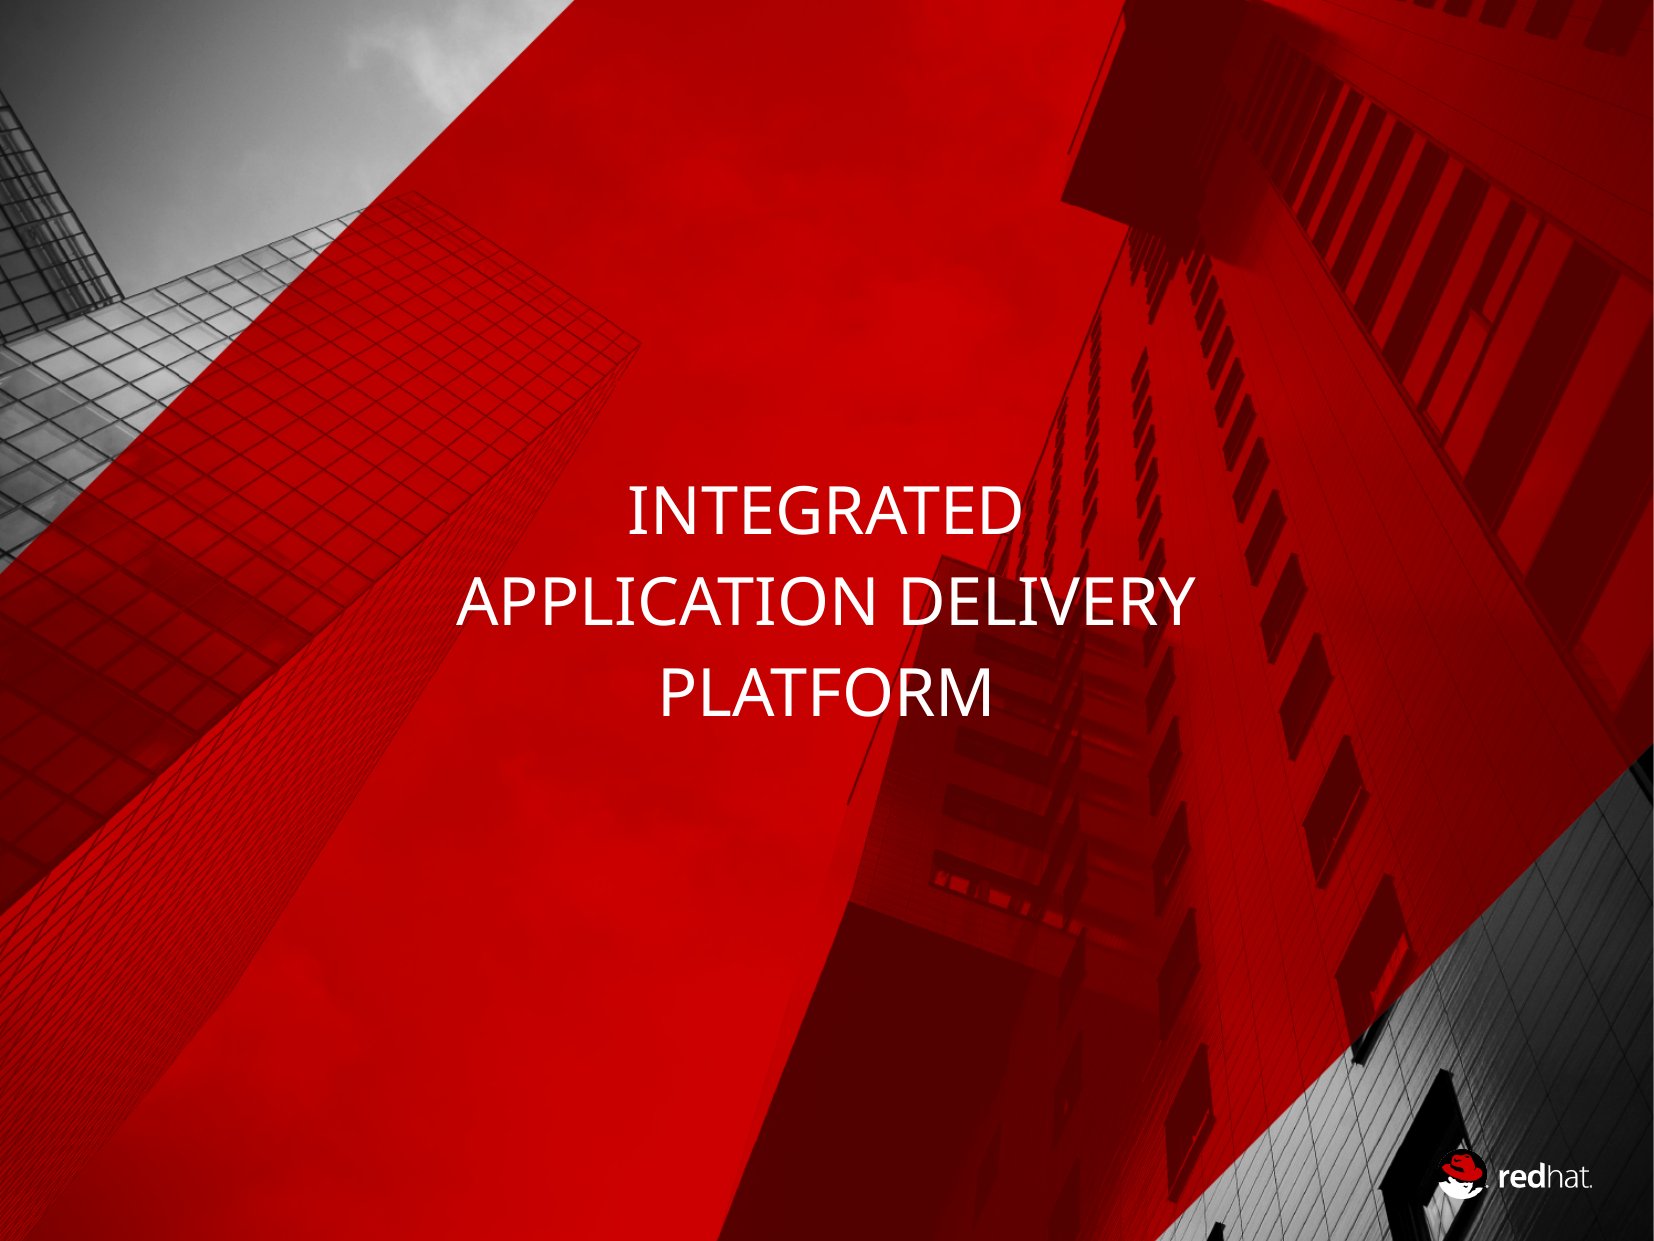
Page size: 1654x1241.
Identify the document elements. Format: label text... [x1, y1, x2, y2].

picture [0, 0, 1654, 1241]
title INTEGRATED APPLICATION DELIVERY PLATFORM [330, 458, 1323, 741]
